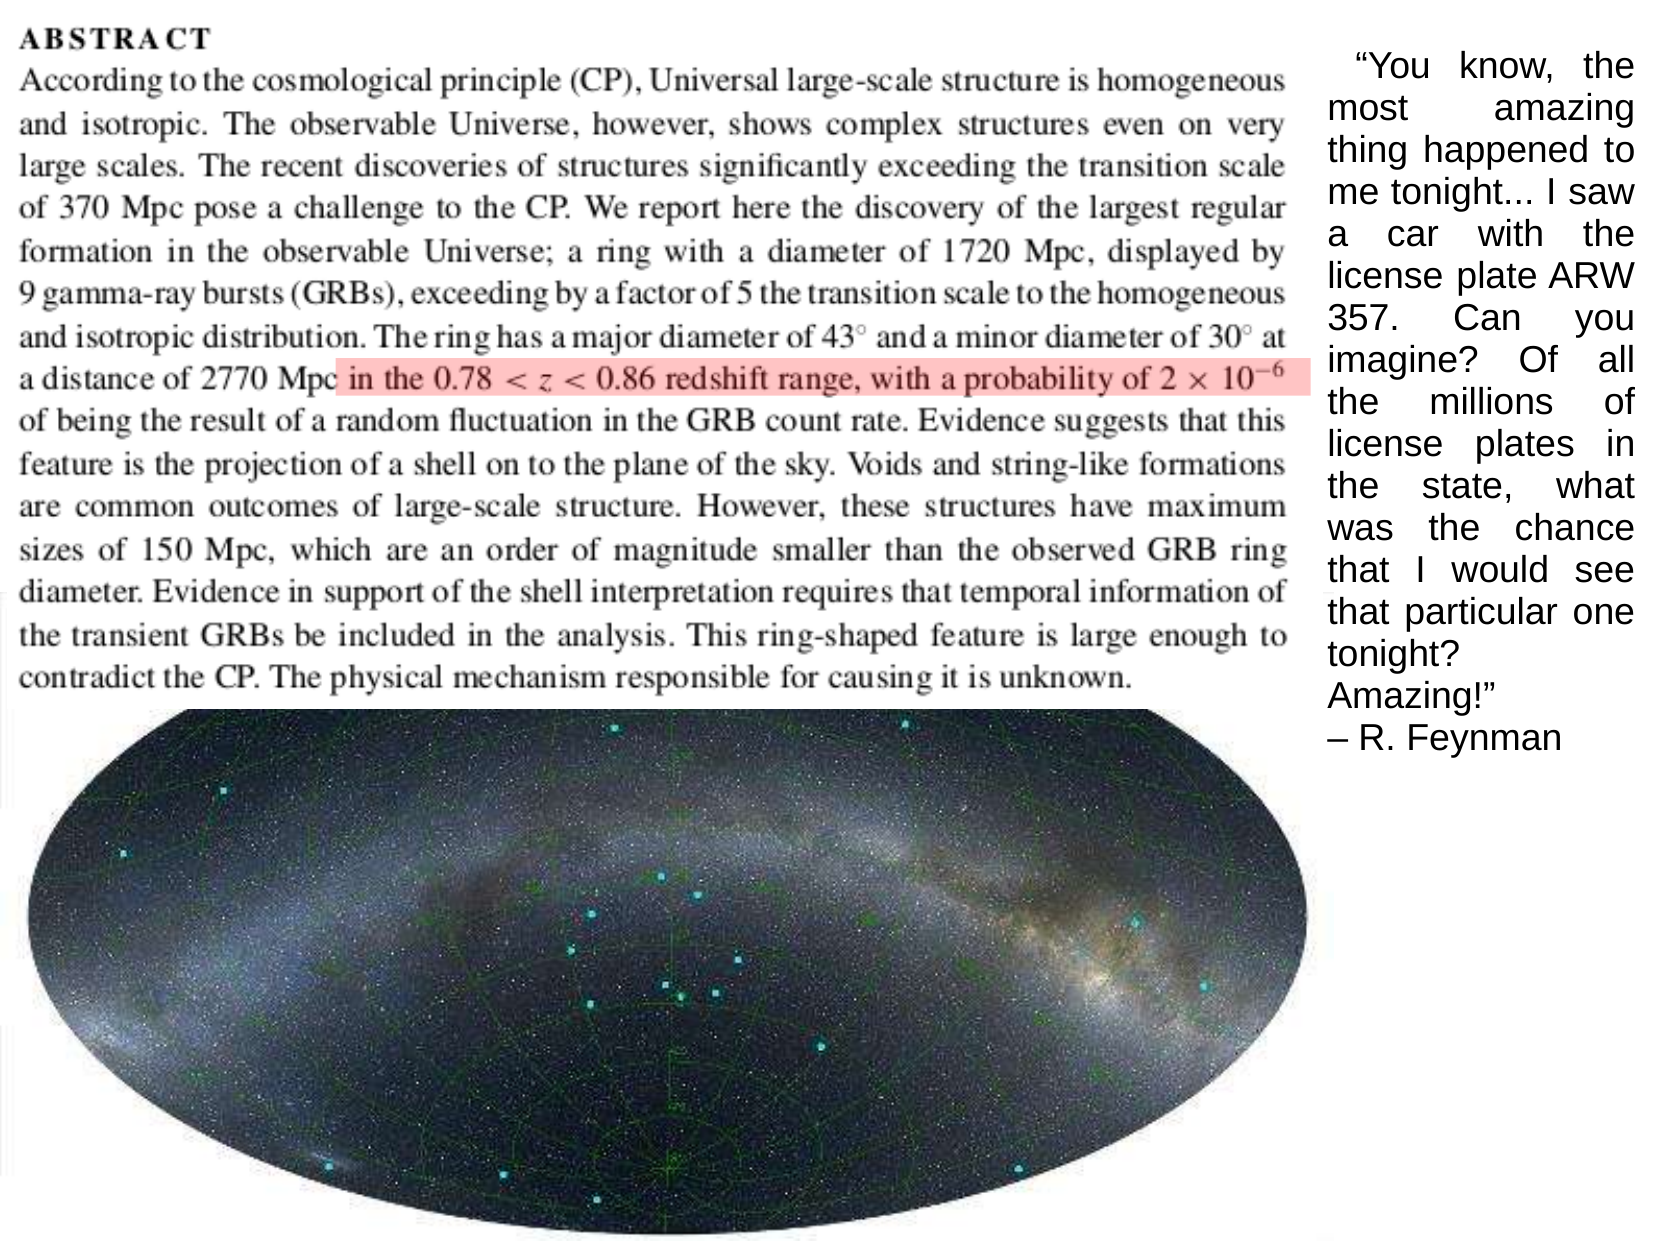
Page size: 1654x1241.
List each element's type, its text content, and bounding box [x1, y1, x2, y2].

text_box [335, 358, 1311, 396]
picture [0, 14, 1334, 1241]
text_box “You know, the most amazing thing happened to me tonight... I saw a car with the license plate ARW 357. Can you imagine? Of all the millions of license plates in the state, what was the chance that I would see that particular one tonight? Amazing!” – R. Feynman [1312, 37, 1651, 767]
